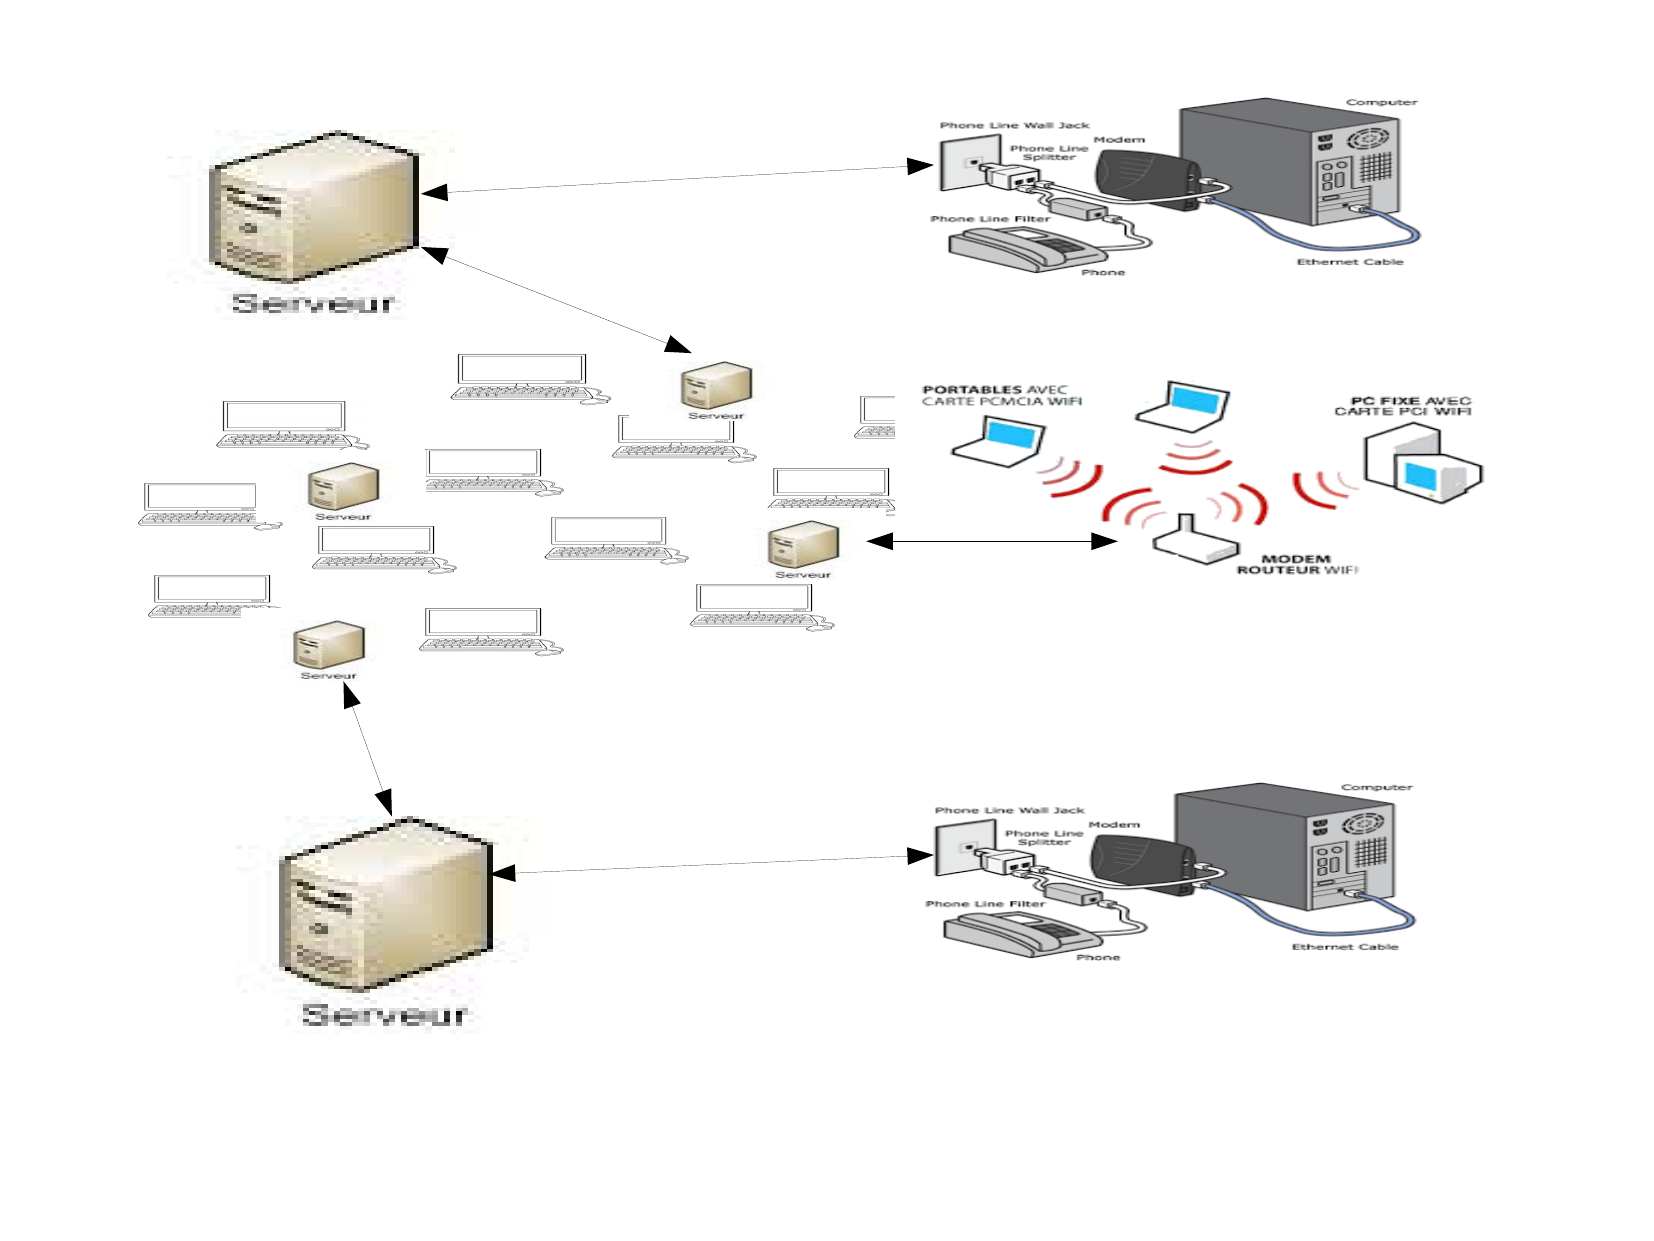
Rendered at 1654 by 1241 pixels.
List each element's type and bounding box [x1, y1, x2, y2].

picture [682, 584, 838, 633]
picture [604, 349, 799, 465]
picture [442, 354, 615, 407]
picture [130, 401, 567, 532]
picture [914, 773, 1435, 971]
picture [919, 88, 1440, 286]
picture [716, 367, 1536, 633]
picture [140, 575, 567, 681]
picture [120, 772, 634, 1034]
picture [53, 92, 557, 320]
picture [304, 526, 460, 576]
picture [537, 517, 692, 566]
